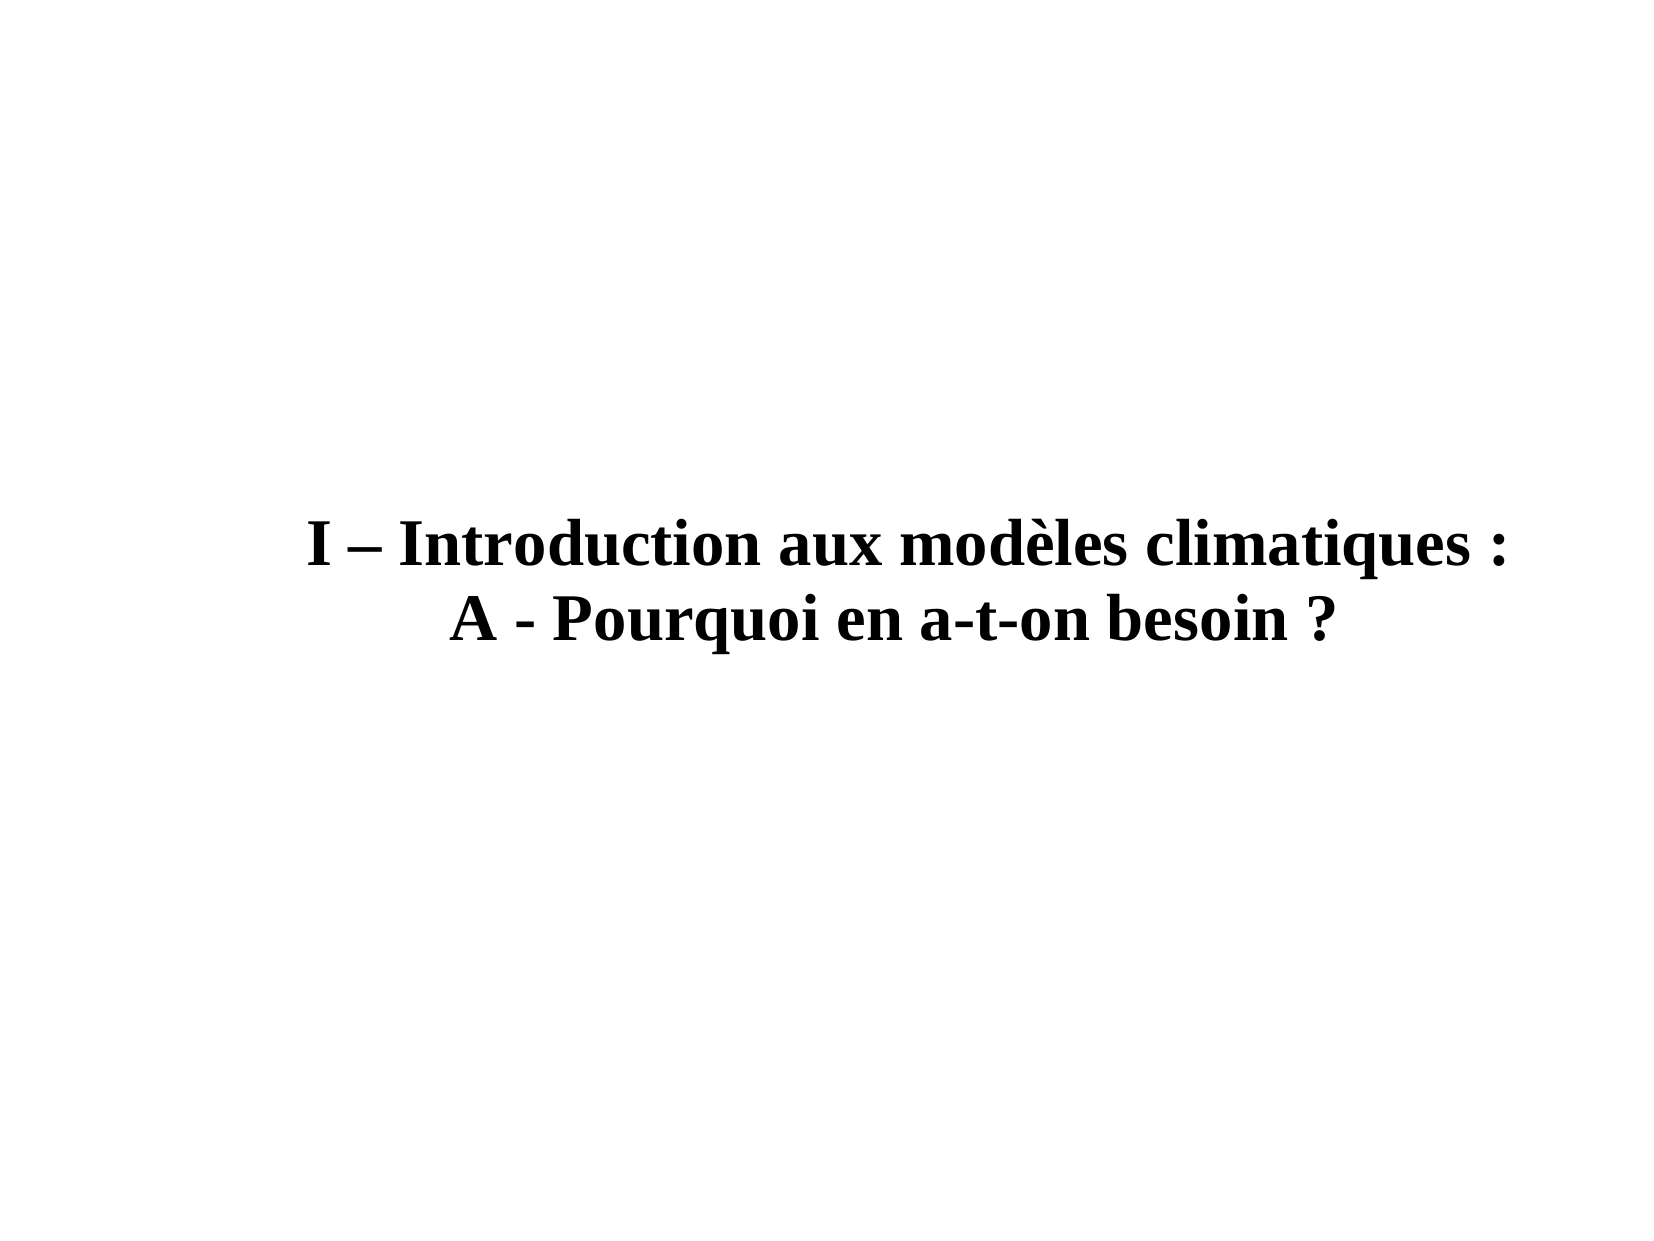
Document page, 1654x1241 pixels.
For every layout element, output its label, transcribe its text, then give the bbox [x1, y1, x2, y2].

text_box I – Introduction aux modèles climatiques : A - Pourquoi en a-t-on besoin ? [276, 505, 1513, 656]
